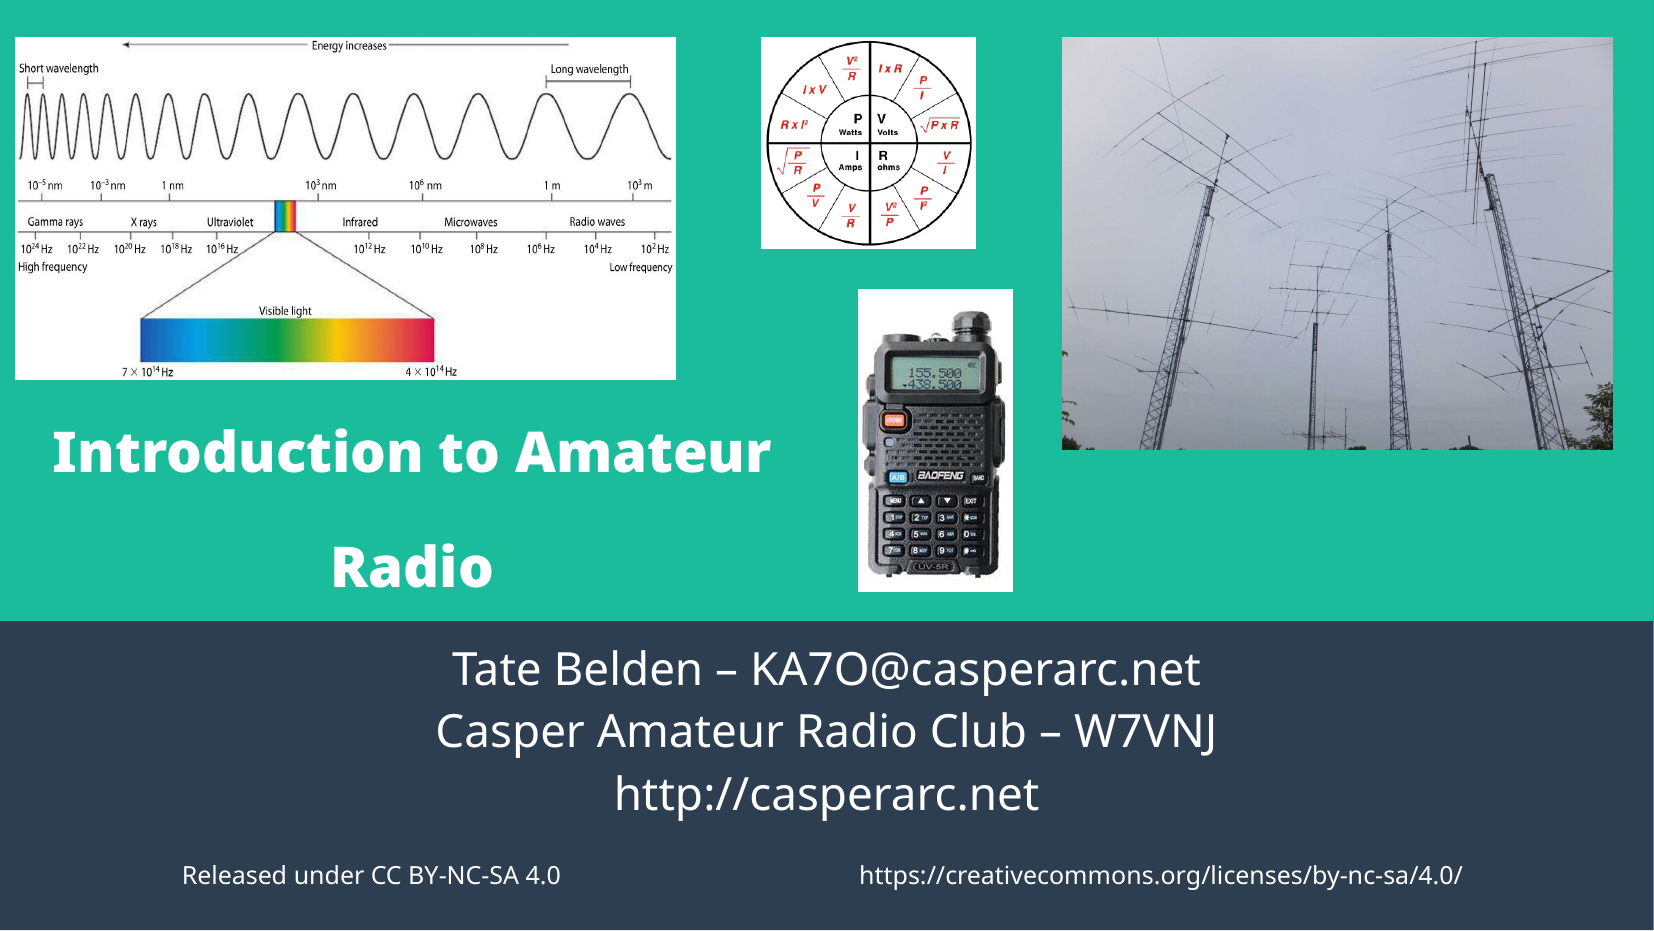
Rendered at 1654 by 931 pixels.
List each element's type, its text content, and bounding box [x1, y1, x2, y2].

picture [761, 37, 976, 249]
picture [15, 37, 676, 380]
subtitle Tate Belden – KA7O@casperarc.net Casper Amateur Radio Club – W7VNJ http://casperarc.net Released under CC BY-NC-SA 4.0 https://creativecommons.org/licenses/by-nc-sa/4.0/ [59, 642, 1595, 886]
picture [858, 289, 1013, 592]
picture [1062, 37, 1613, 451]
title Introduction to Amateur Radio [0, 378, 826, 601]
